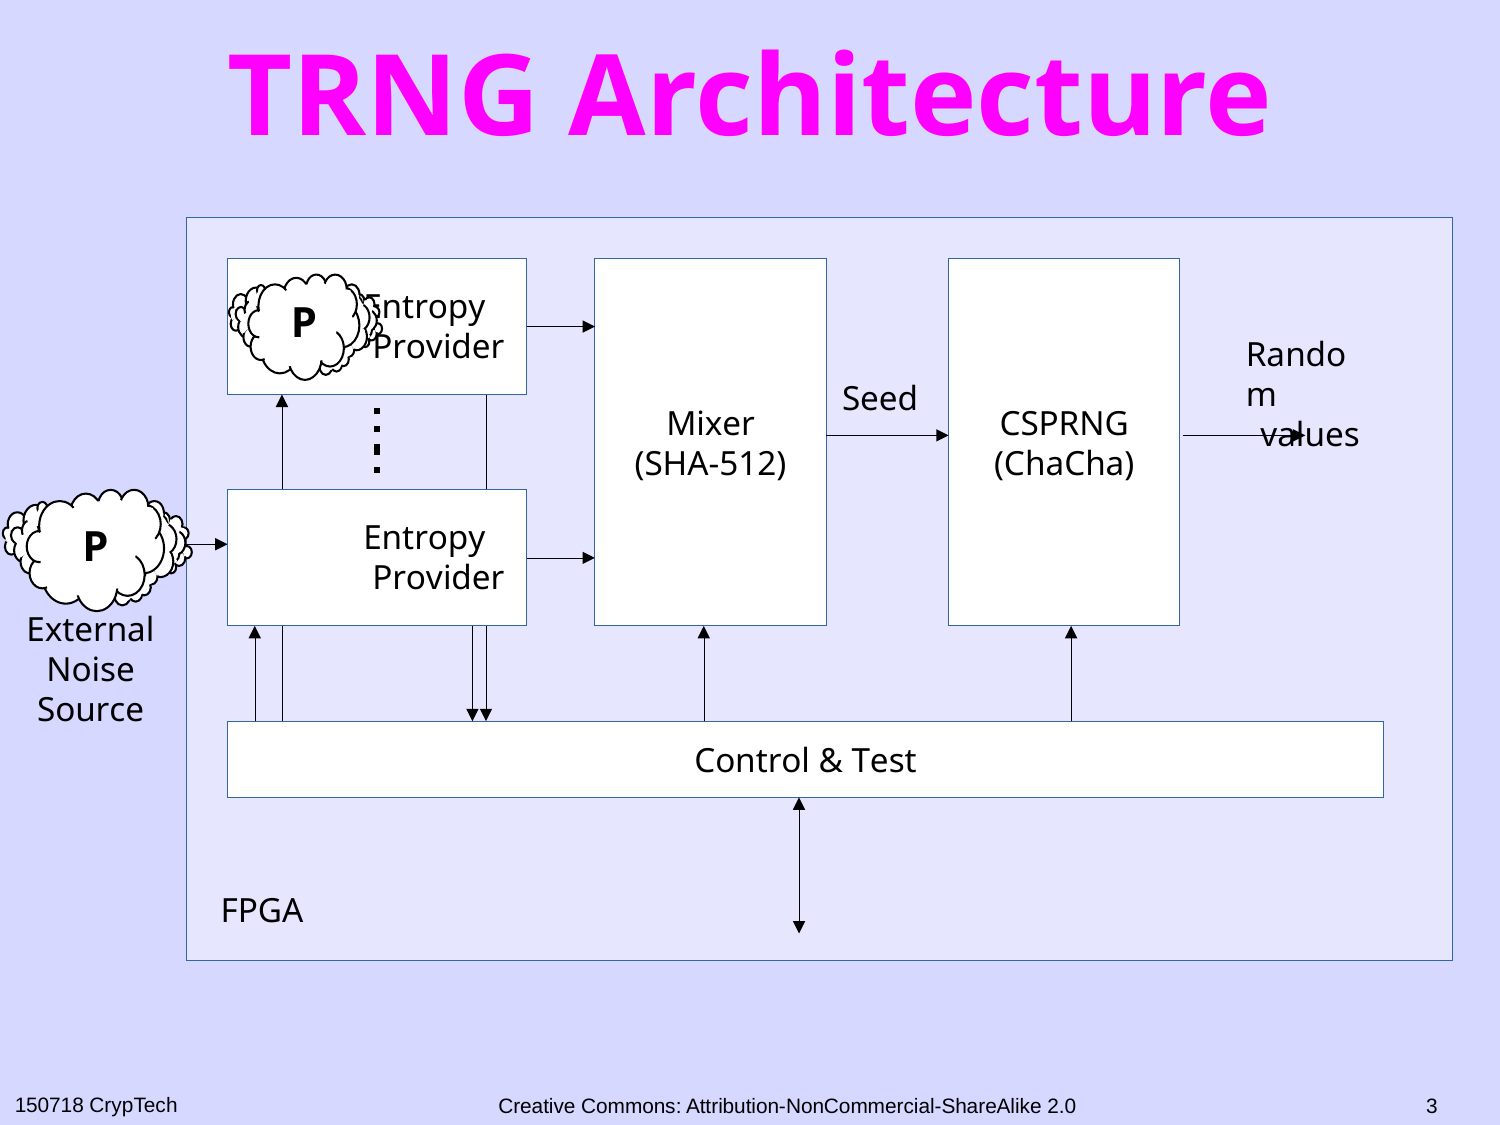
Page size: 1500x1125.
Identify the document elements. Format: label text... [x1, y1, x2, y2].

title TRNG Architecture [0, 0, 1500, 161]
text_box Entropy Provider [350, 278, 527, 369]
text_box Random values [1232, 326, 1388, 417]
text_box [2, 217, 1453, 961]
text_box Mixer (SHA-512) [594, 258, 827, 626]
text_box Control & Test [227, 721, 1384, 798]
text_box Seed [828, 370, 936, 423]
text_box CSPRNG (ChaCha) [948, 258, 1180, 626]
text_box Entropy Provider [350, 509, 527, 600]
text_box P [67, 530, 124, 576]
text_box External Noise Source [6, 601, 175, 692]
text_box P [276, 306, 332, 352]
text_box FPGA [207, 882, 327, 934]
